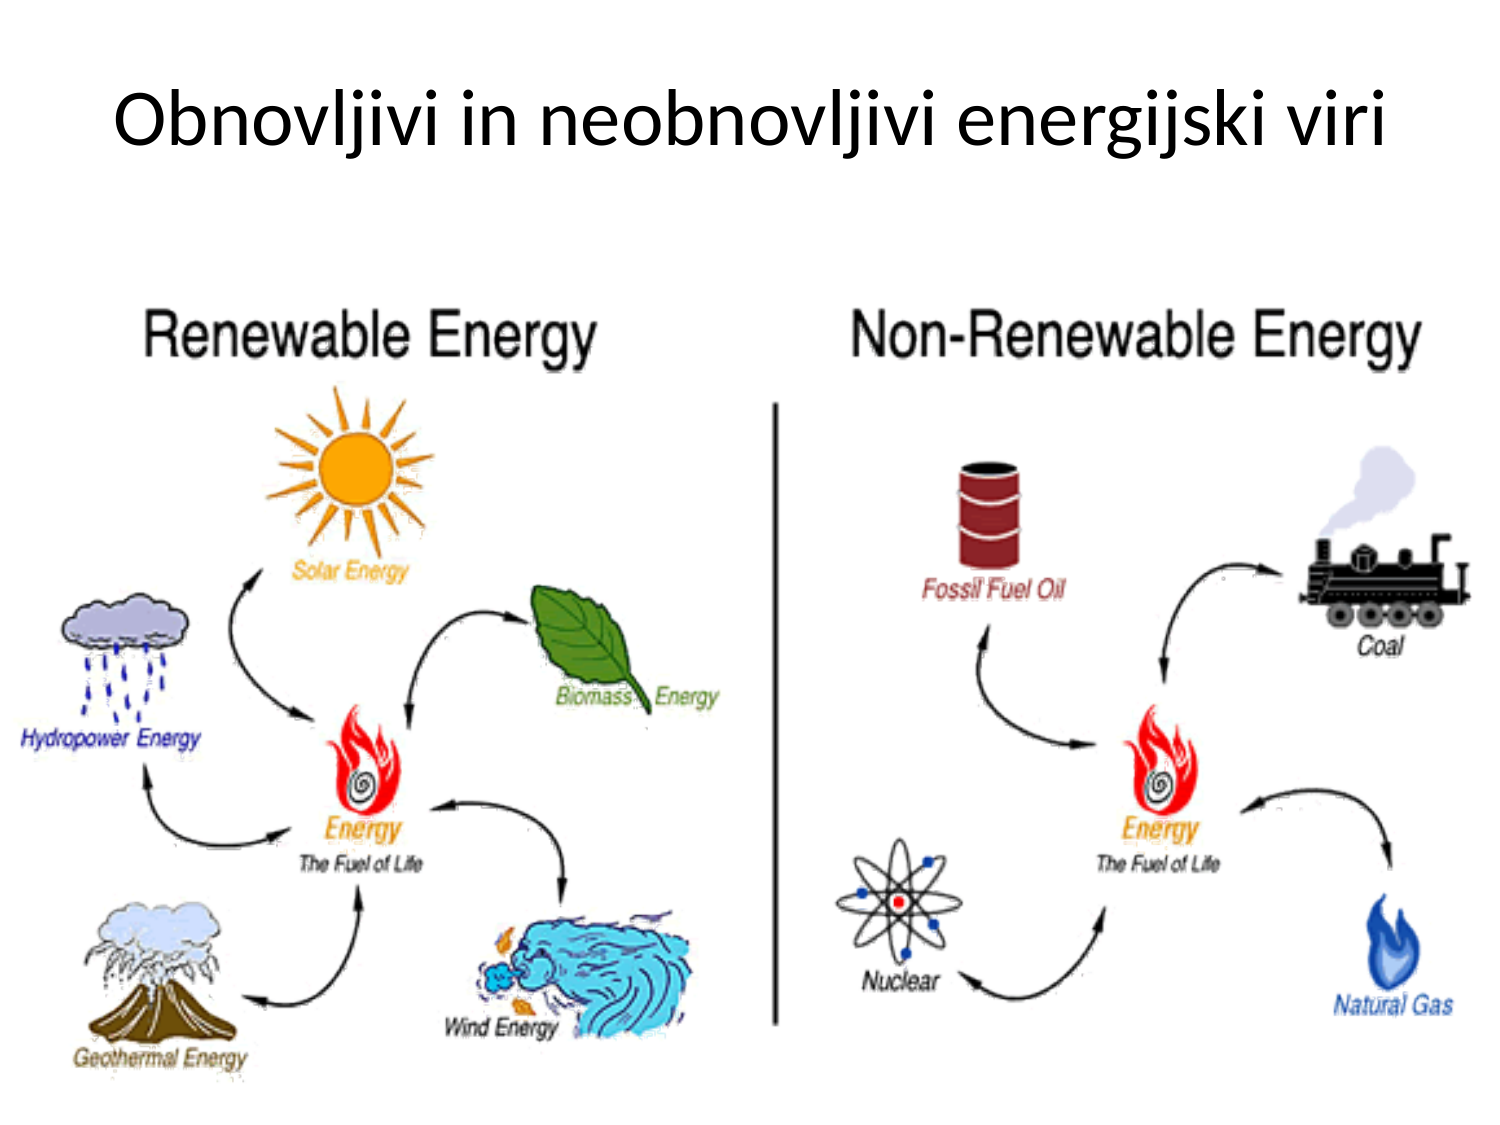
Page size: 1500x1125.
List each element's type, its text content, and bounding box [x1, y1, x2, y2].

picture [0, 275, 1500, 1099]
title Obnovljivi in neobnovljivi energijski viri [76, 19, 1427, 207]
